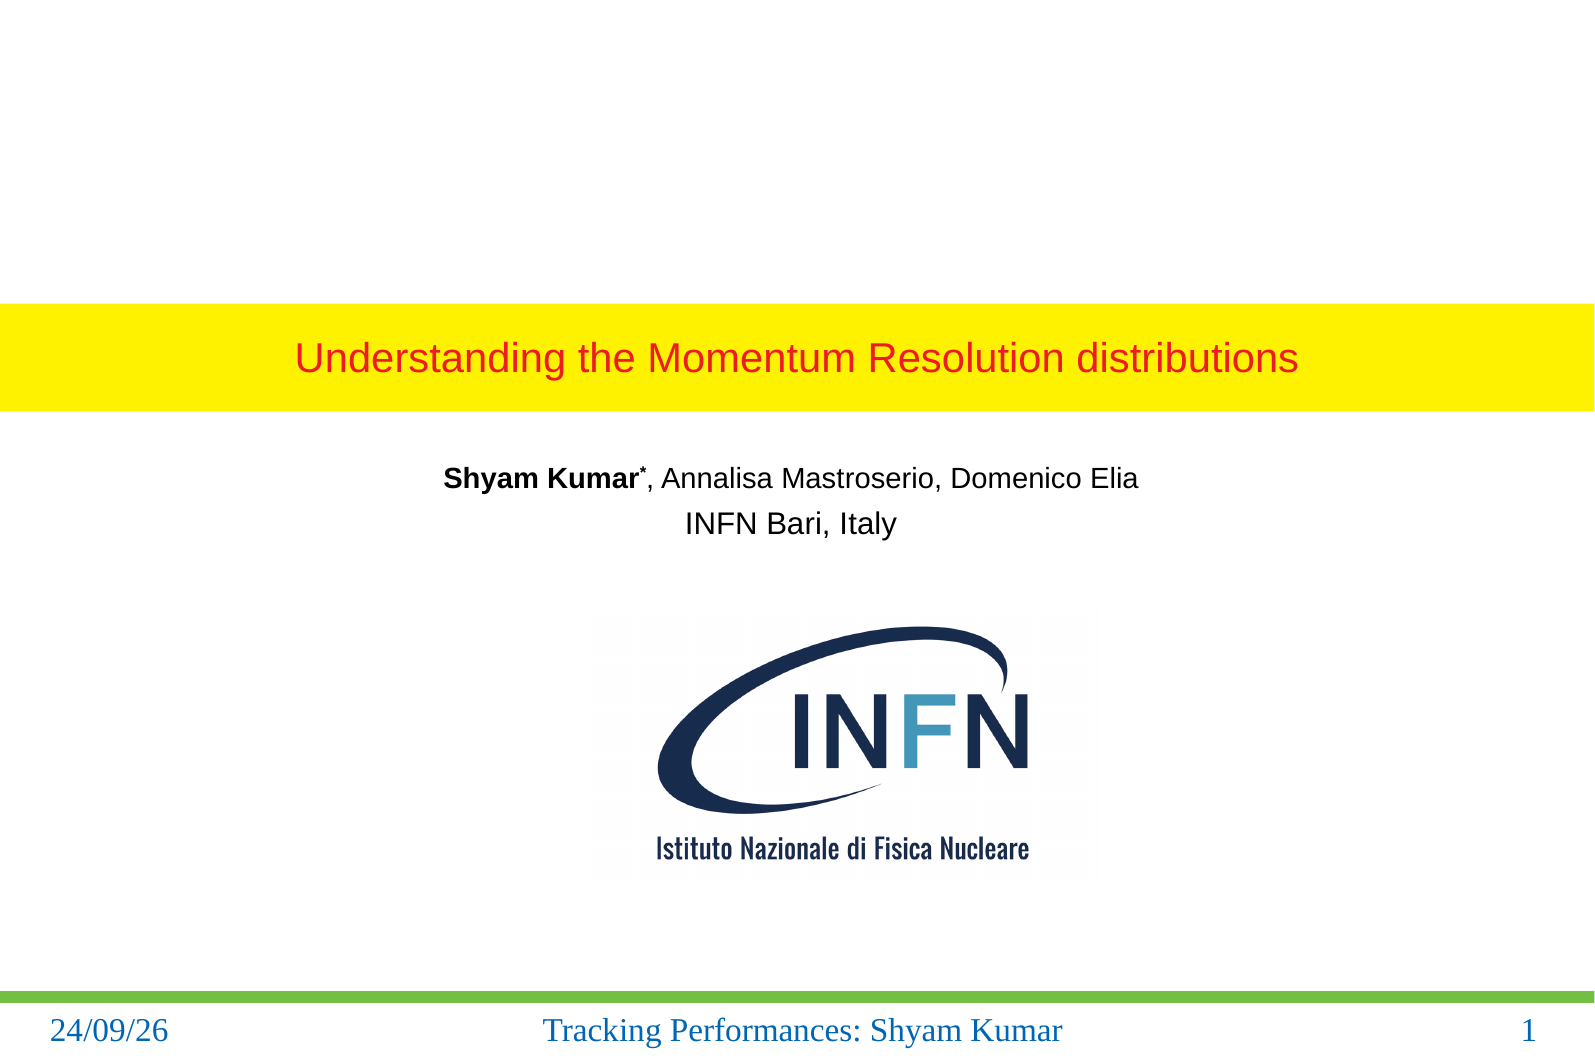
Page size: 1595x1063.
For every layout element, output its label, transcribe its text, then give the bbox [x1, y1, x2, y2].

title Understanding the Momentum Resolution distributions [0, 303, 1595, 412]
text_box Shyam Kumar*, Annalisa Mastroserio, Domenico Elia INFN Bari, Italy [0, 454, 1583, 674]
picture [590, 602, 1099, 885]
